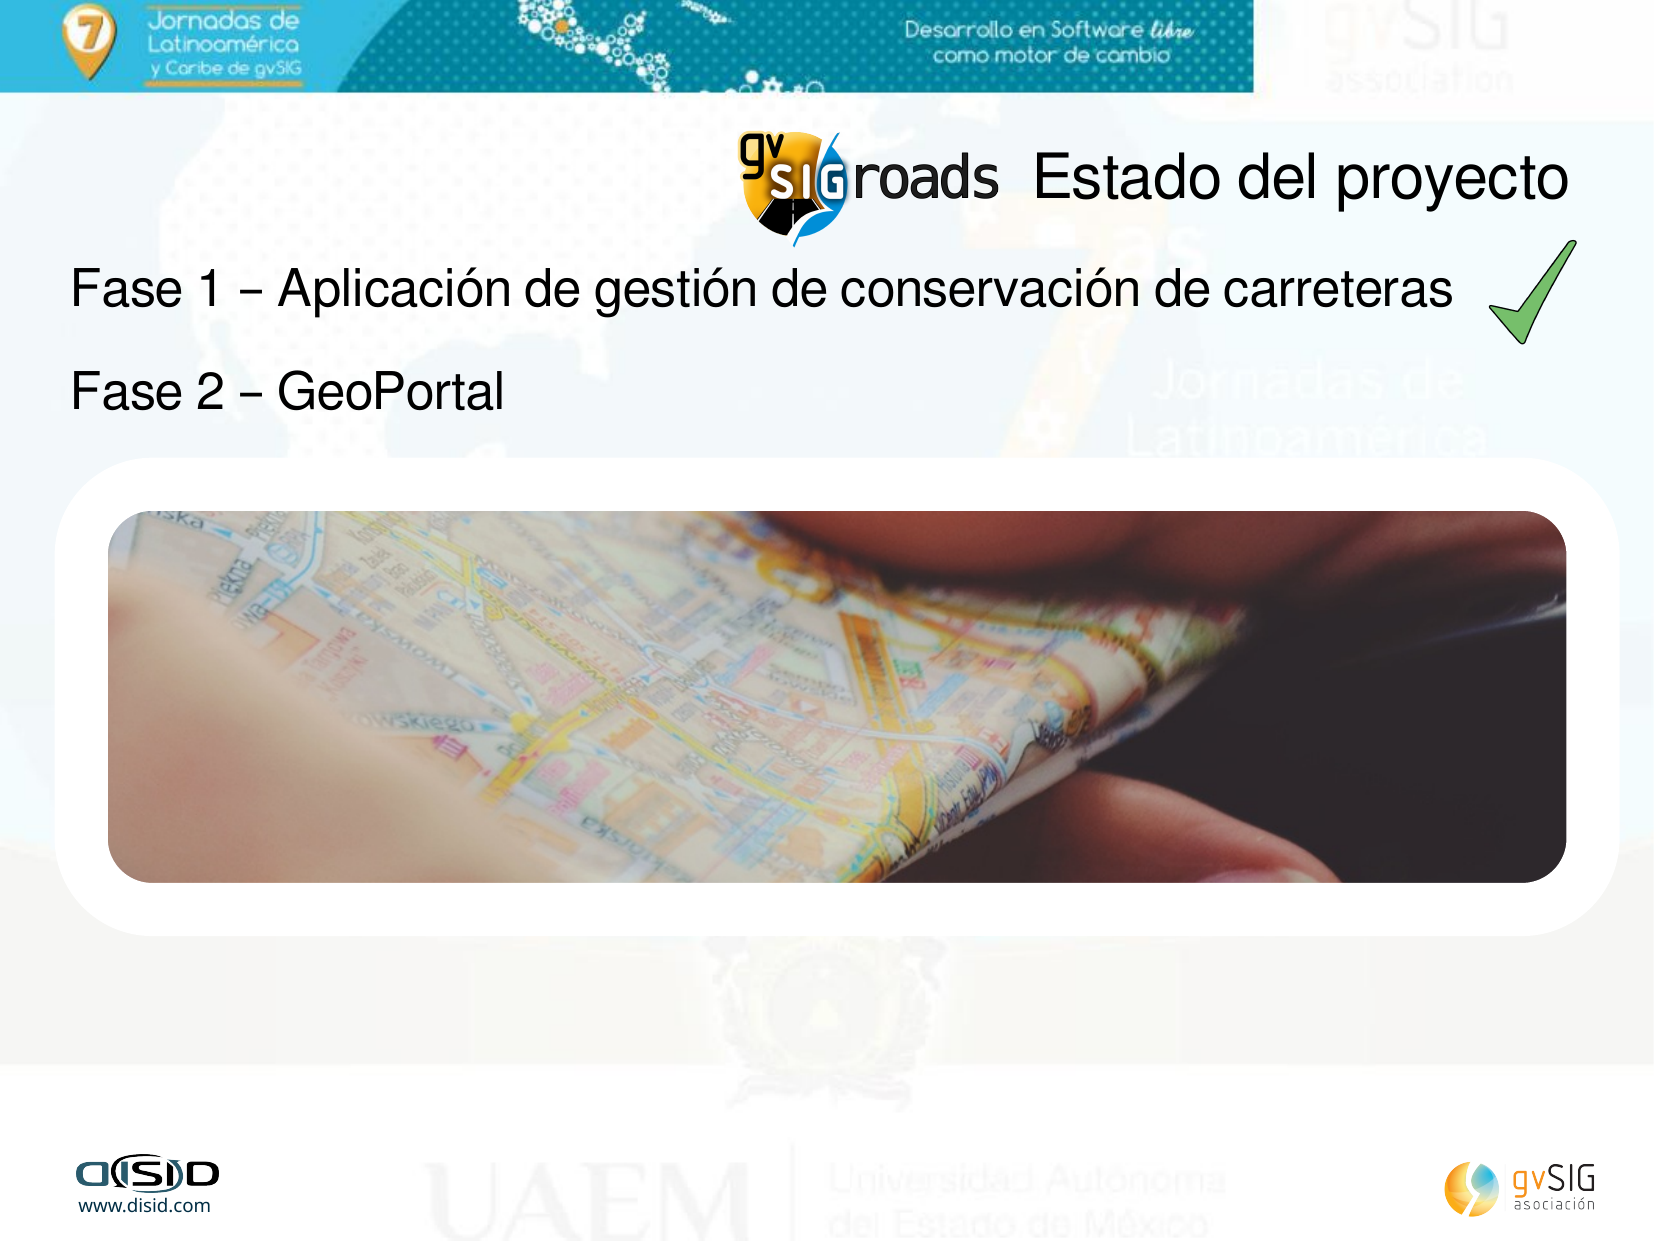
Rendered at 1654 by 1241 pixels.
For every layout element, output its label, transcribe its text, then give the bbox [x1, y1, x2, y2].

title Estado del proyecto [1015, 73, 1571, 257]
title Fase 1 – Aplicación de gestión de conservación de carreteras Fase 2 – GeoPortal [70, 257, 1477, 793]
picture [0, 0, 1654, 1241]
